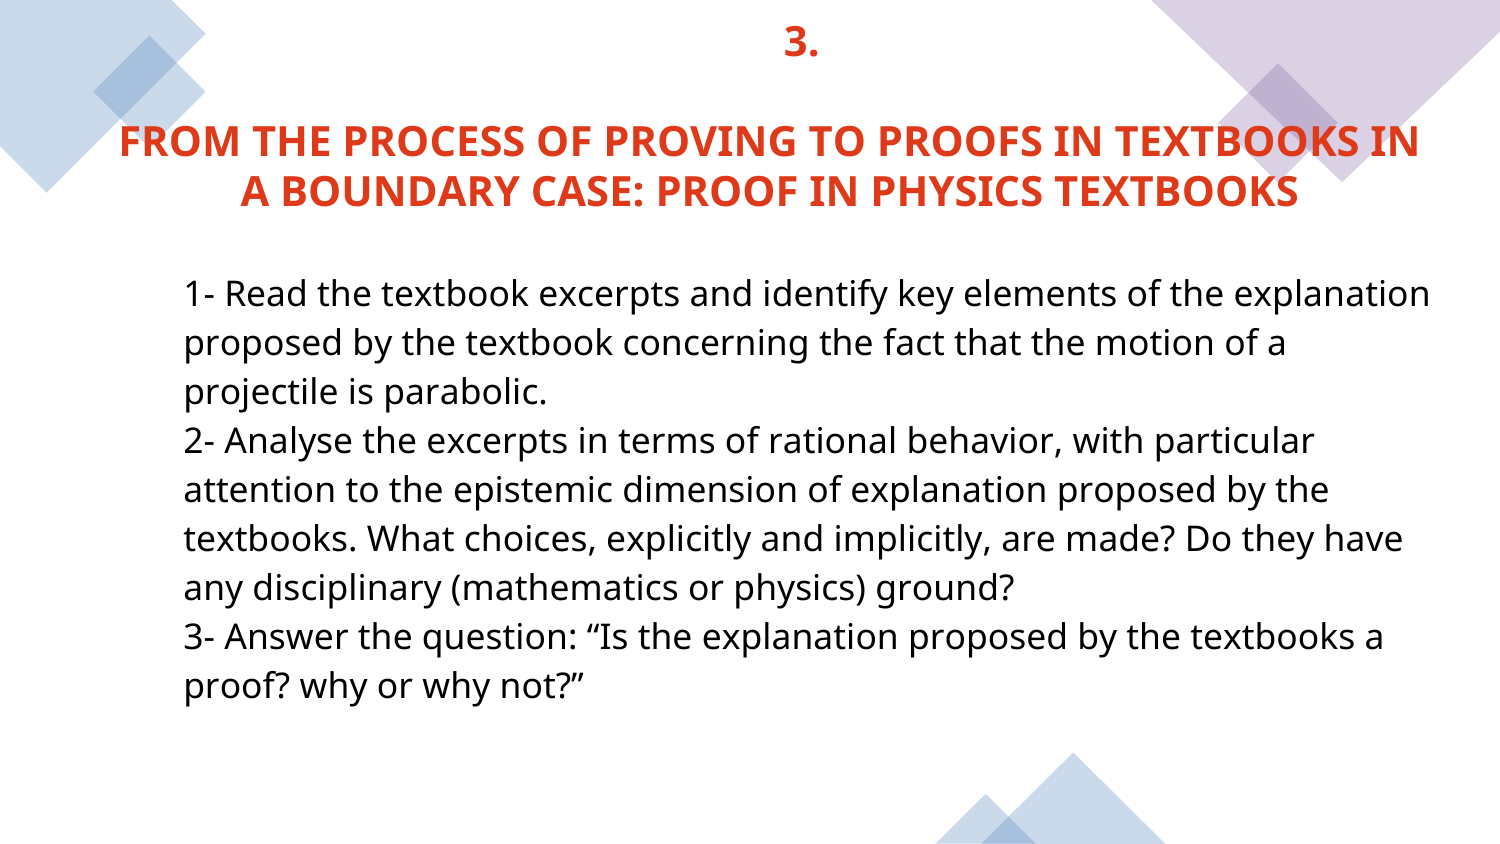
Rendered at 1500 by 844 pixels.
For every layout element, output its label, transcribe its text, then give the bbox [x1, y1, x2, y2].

text_box 3. FROM THE PROCESS OF PROVING TO PROOFS IN TEXTBOOKS IN A BOUNDARY CASE: PROOF IN PHYSICS TEXTBOOKS 1- Read the textbook excerpts and identify key elements of the explanation proposed by the textbook concerning the fact that the motion of a projectile is parabolic. 2- Analyse the excerpts in terms of rational behavior, with particular attention to the epistemic dimension of explanation proposed by the textbooks. What choices, explicitly and implicitly, are made? Do they have any disciplinary (mathematics or physics) ground? 3- Answer the question: “Is the explanation proposed by the textbooks a proof? why or why not?” [93, 0, 1458, 823]
text_box [0, 0, 1500, 844]
